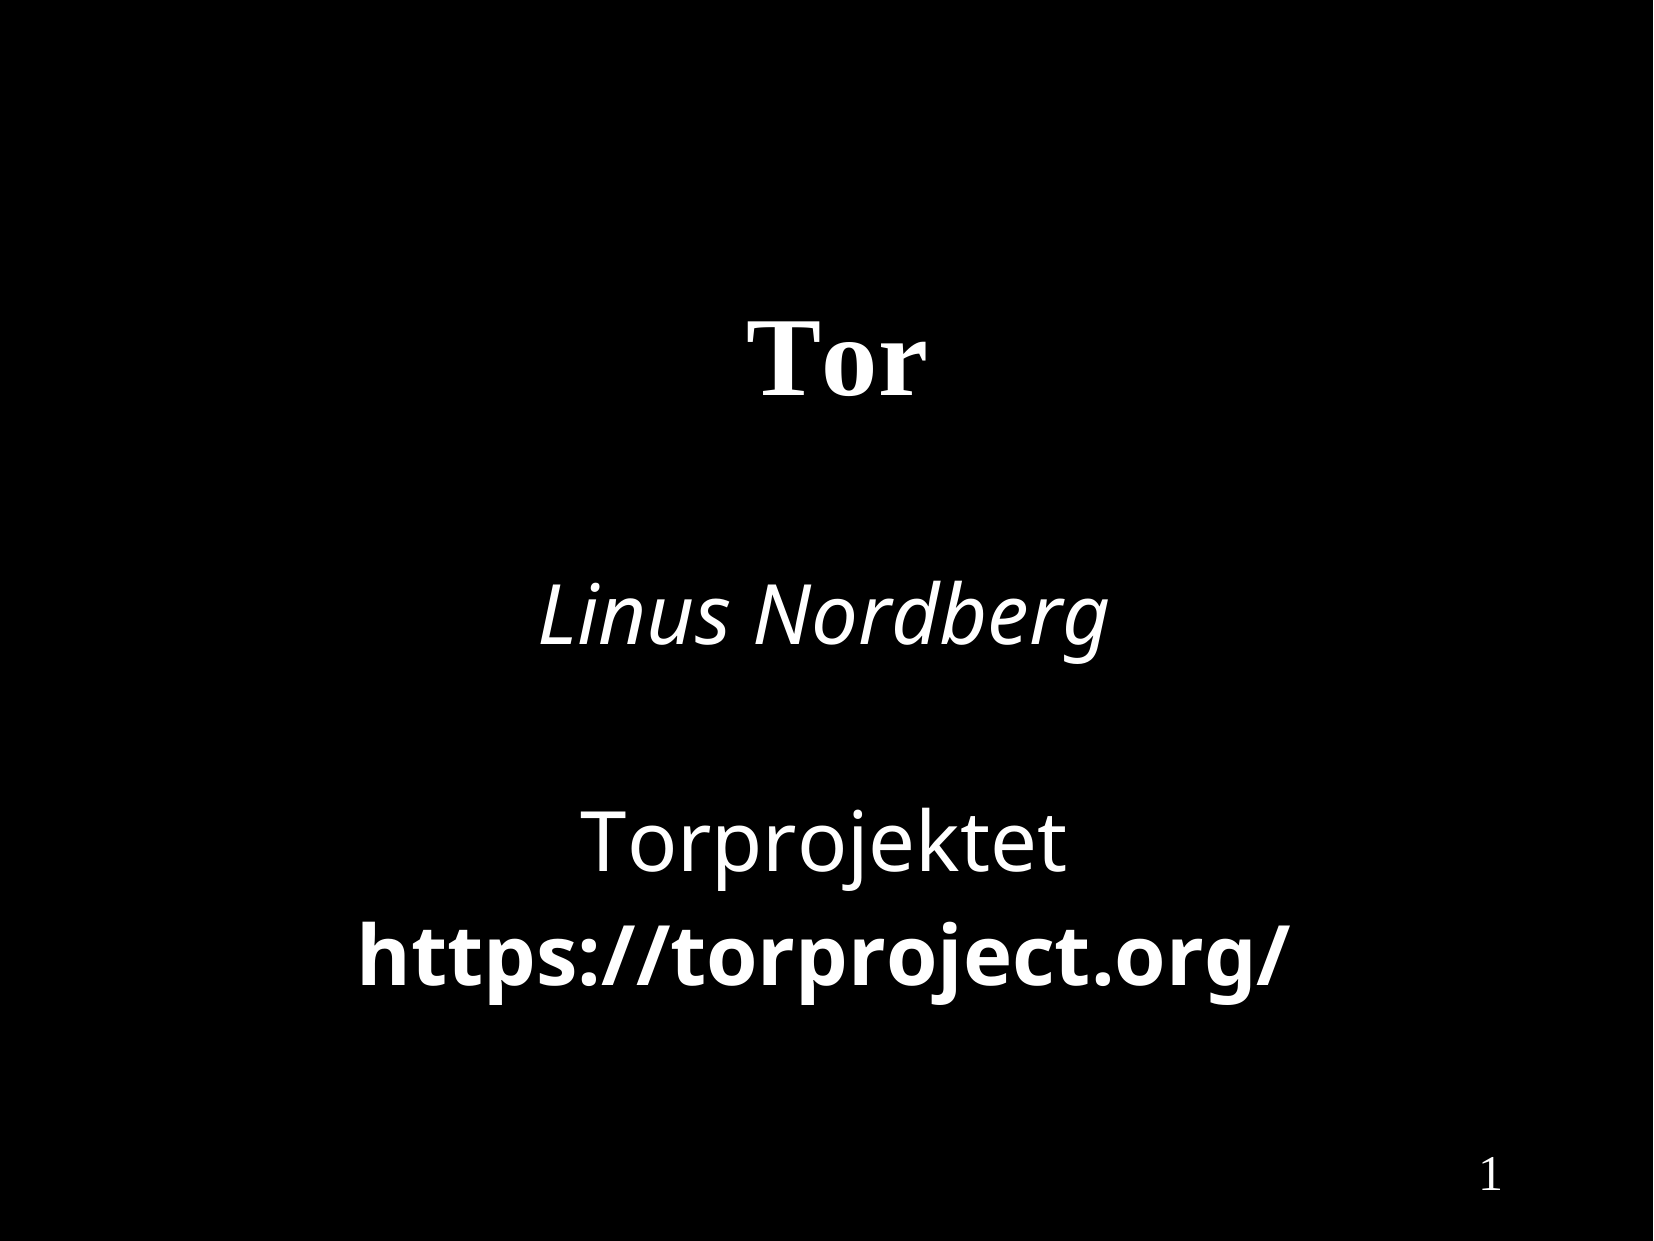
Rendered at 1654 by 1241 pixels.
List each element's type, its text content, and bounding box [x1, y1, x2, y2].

title Tor [131, 153, 1544, 562]
subtitle Linus Nordberg Torprojektet https://torproject.org/ [118, 518, 1531, 1138]
